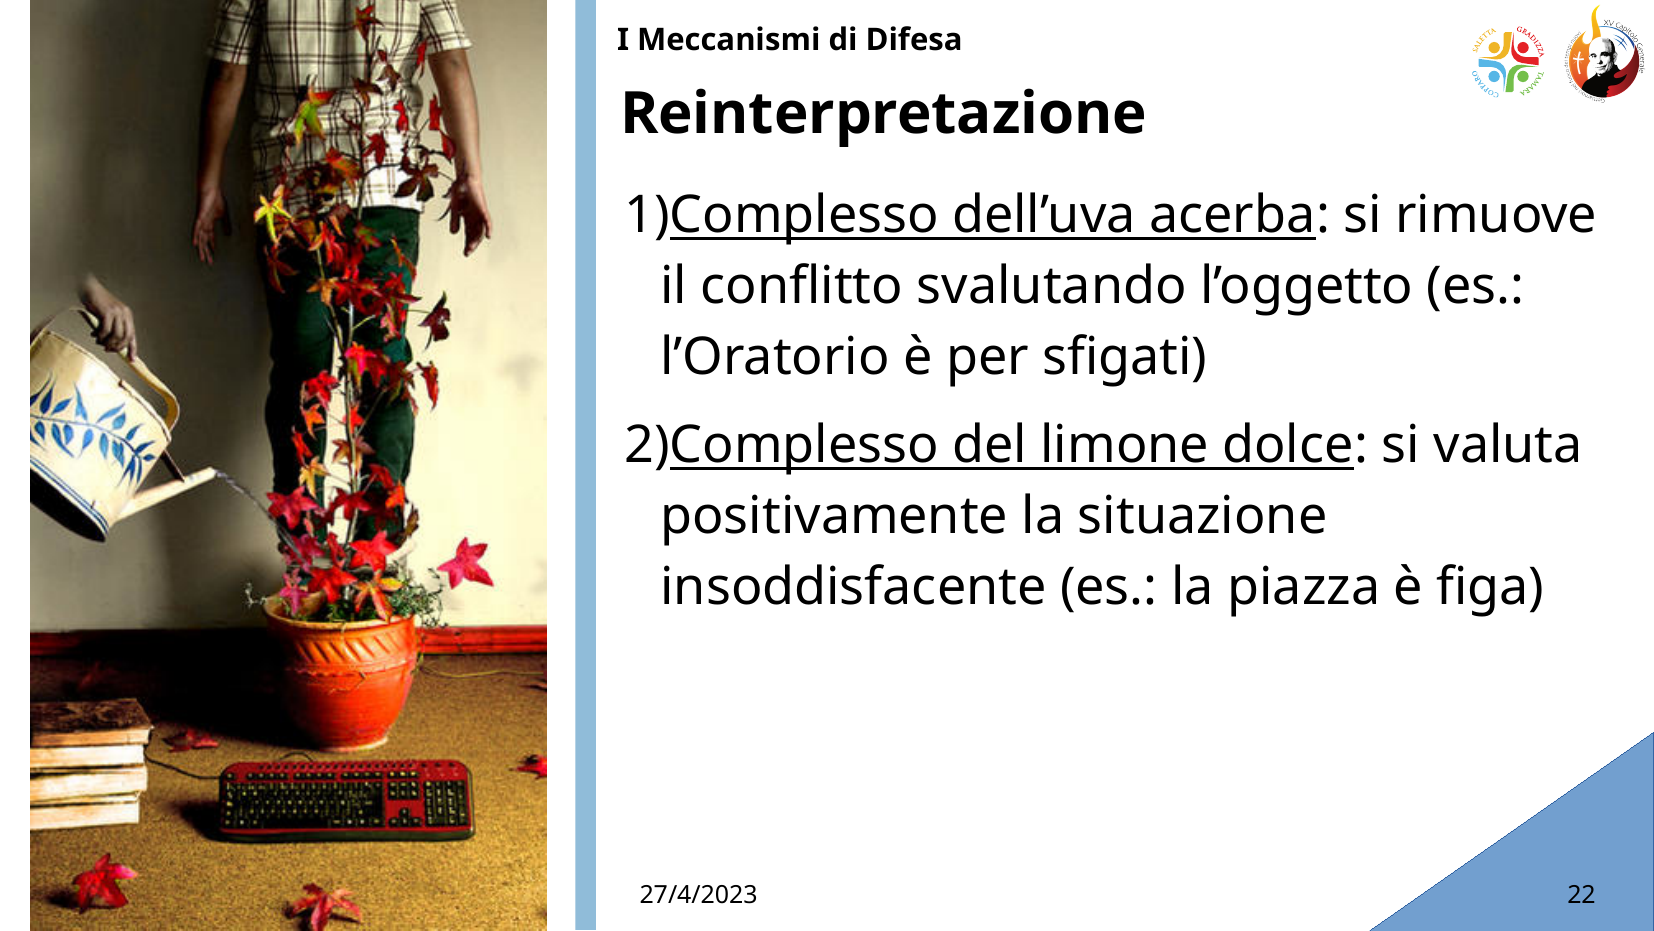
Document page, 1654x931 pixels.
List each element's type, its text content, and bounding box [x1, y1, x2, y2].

picture [1563, 4, 1646, 103]
text_box I Meccanismi di Difesa [602, 9, 1335, 63]
subtitle Complesso dell’uva acerba: si rimuove il conflitto svalutando l’oggetto (es.: l’Oratorio è per sfigati) Complesso del limone dolce: si valuta positivamente la situazione insoddisfacente (es.: la piazza è figa) [624, 177, 1602, 873]
title Reinterpretazione [620, 70, 1617, 142]
picture [30, 0, 547, 931]
